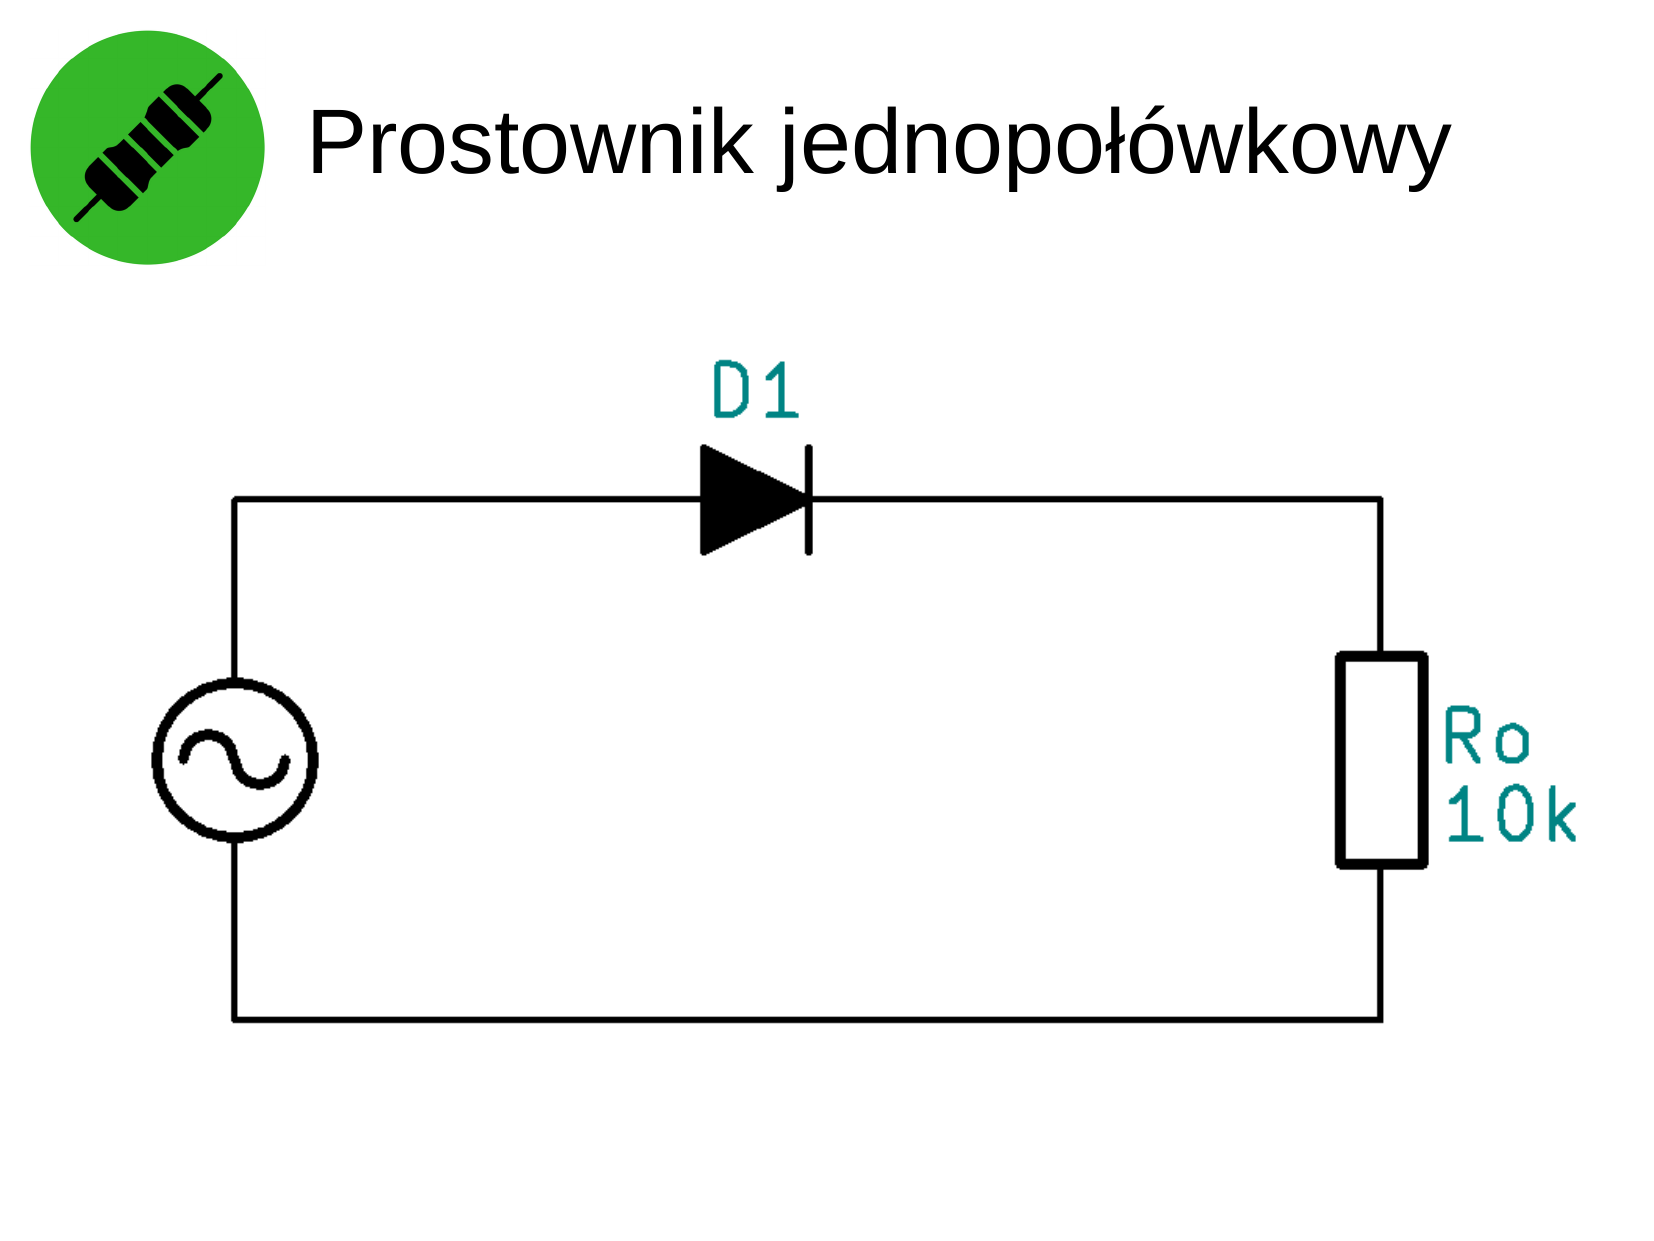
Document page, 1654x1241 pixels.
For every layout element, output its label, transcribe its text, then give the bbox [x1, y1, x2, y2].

title Prostownik jednopołówkowy [266, 29, 1625, 254]
picture [147, 354, 1590, 1028]
picture [29, 29, 266, 266]
